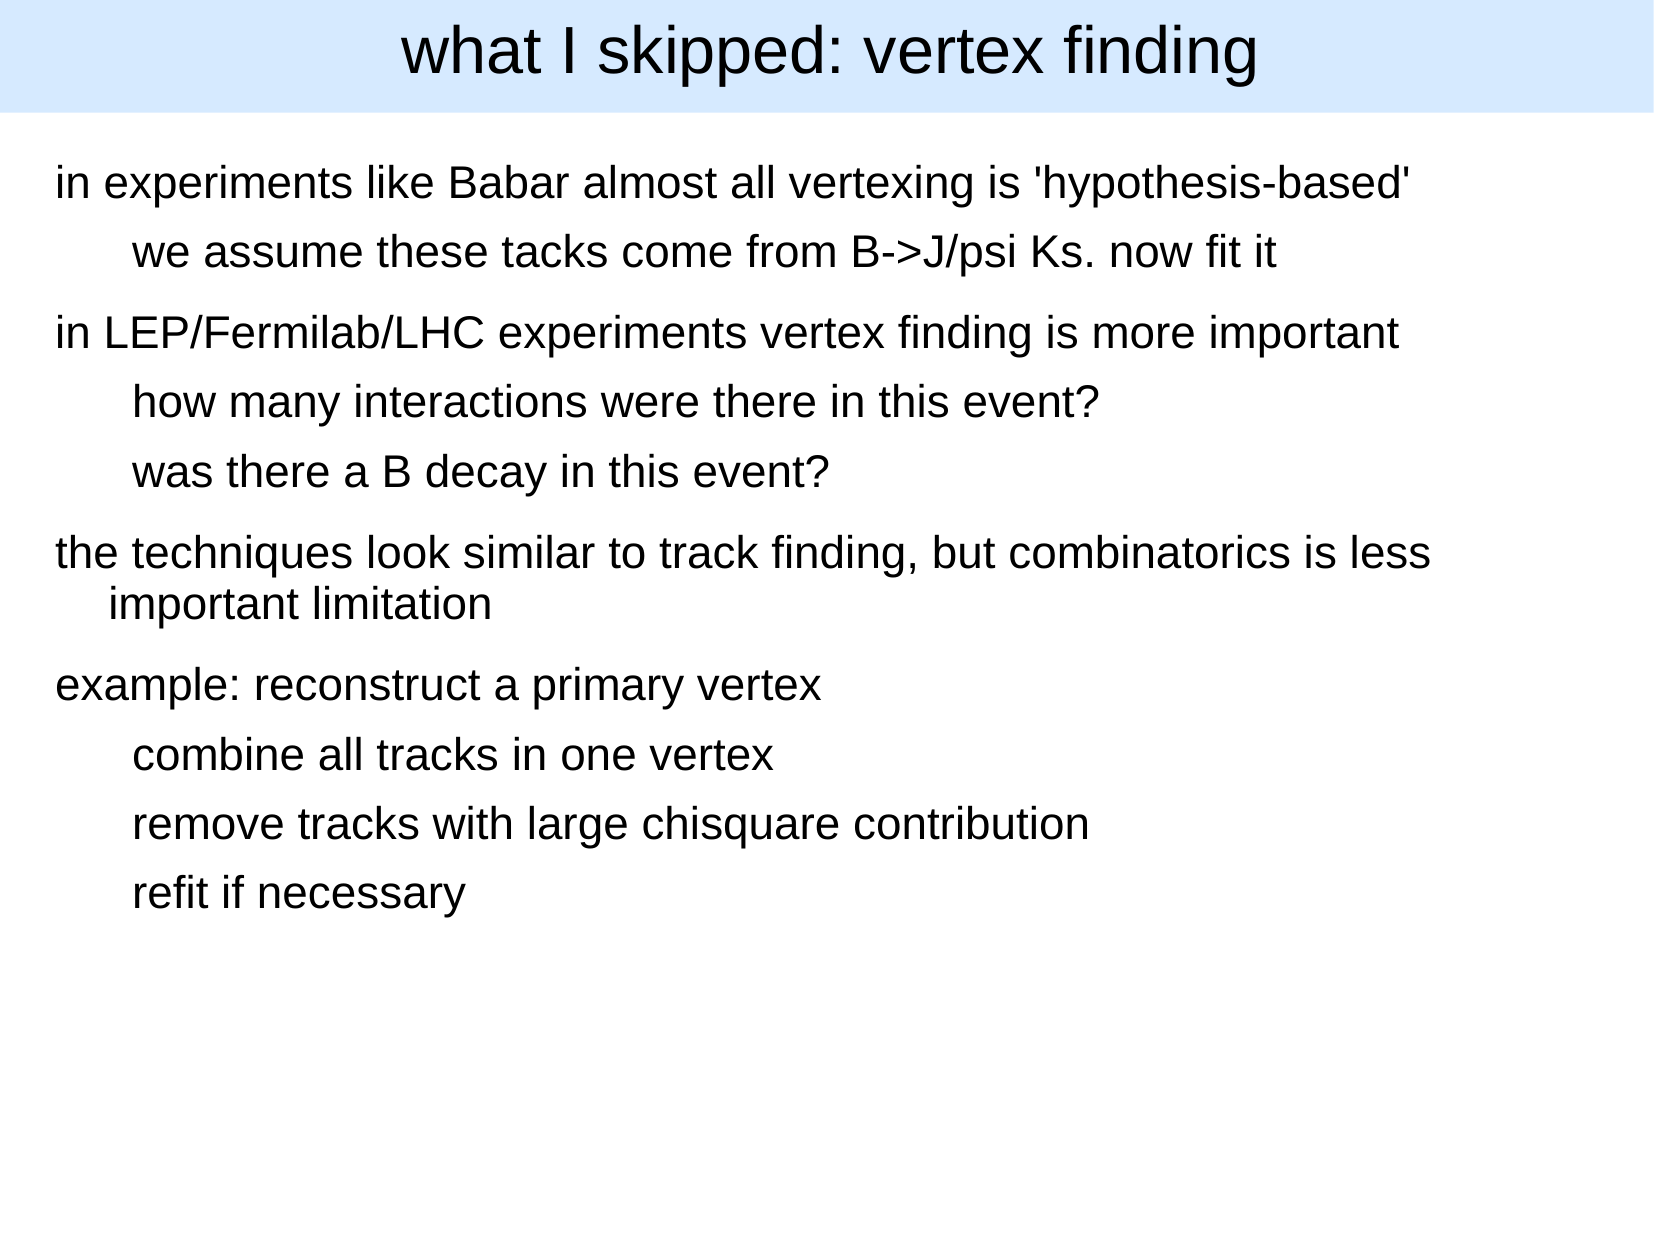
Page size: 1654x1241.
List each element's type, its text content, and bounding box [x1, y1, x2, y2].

title what I skipped: vertex finding [86, 0, 1576, 100]
list in experiments like Babar almost all vertexing is 'hypothesis-based' we assume these tacks come from B->J/psi Ks. now fit it in LEP/Fermilab/LHC experiments vertex finding is more important how many interactions were there in this event? was there a B decay in this event? the techniques look similar to track finding, but combinatorics is less important limitation example: reconstruct a primary vertex combine all tracks in one vertex remove tracks with large chisquare contribution refit if necessary [37, 156, 1613, 1103]
